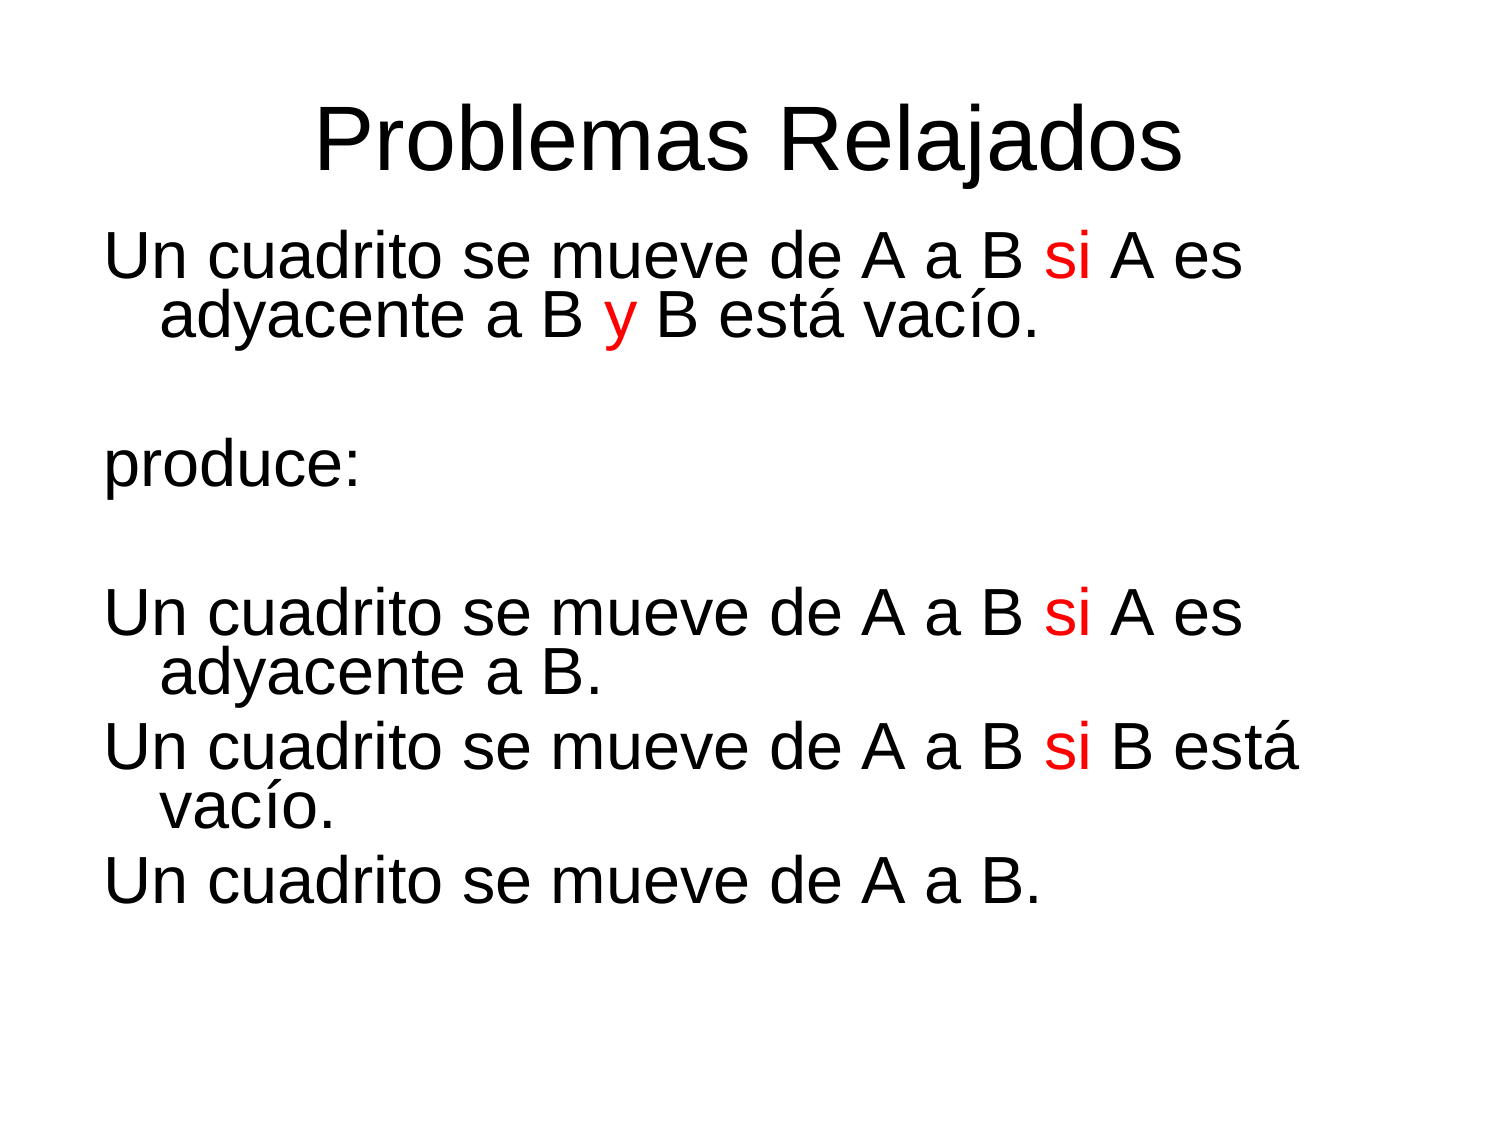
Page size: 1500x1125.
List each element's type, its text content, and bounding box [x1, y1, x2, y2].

list Un cuadrito se mueve de A a B si A es adyacente a B y B está vacío. produce: Un cuadrito se mueve de A a B si A es adyacente a B. Un cuadrito se mueve de A a B si B está vacío. Un cuadrito se mueve de A a B. [88, 222, 1439, 994]
title Problemas Relajados [75, 45, 1426, 233]
